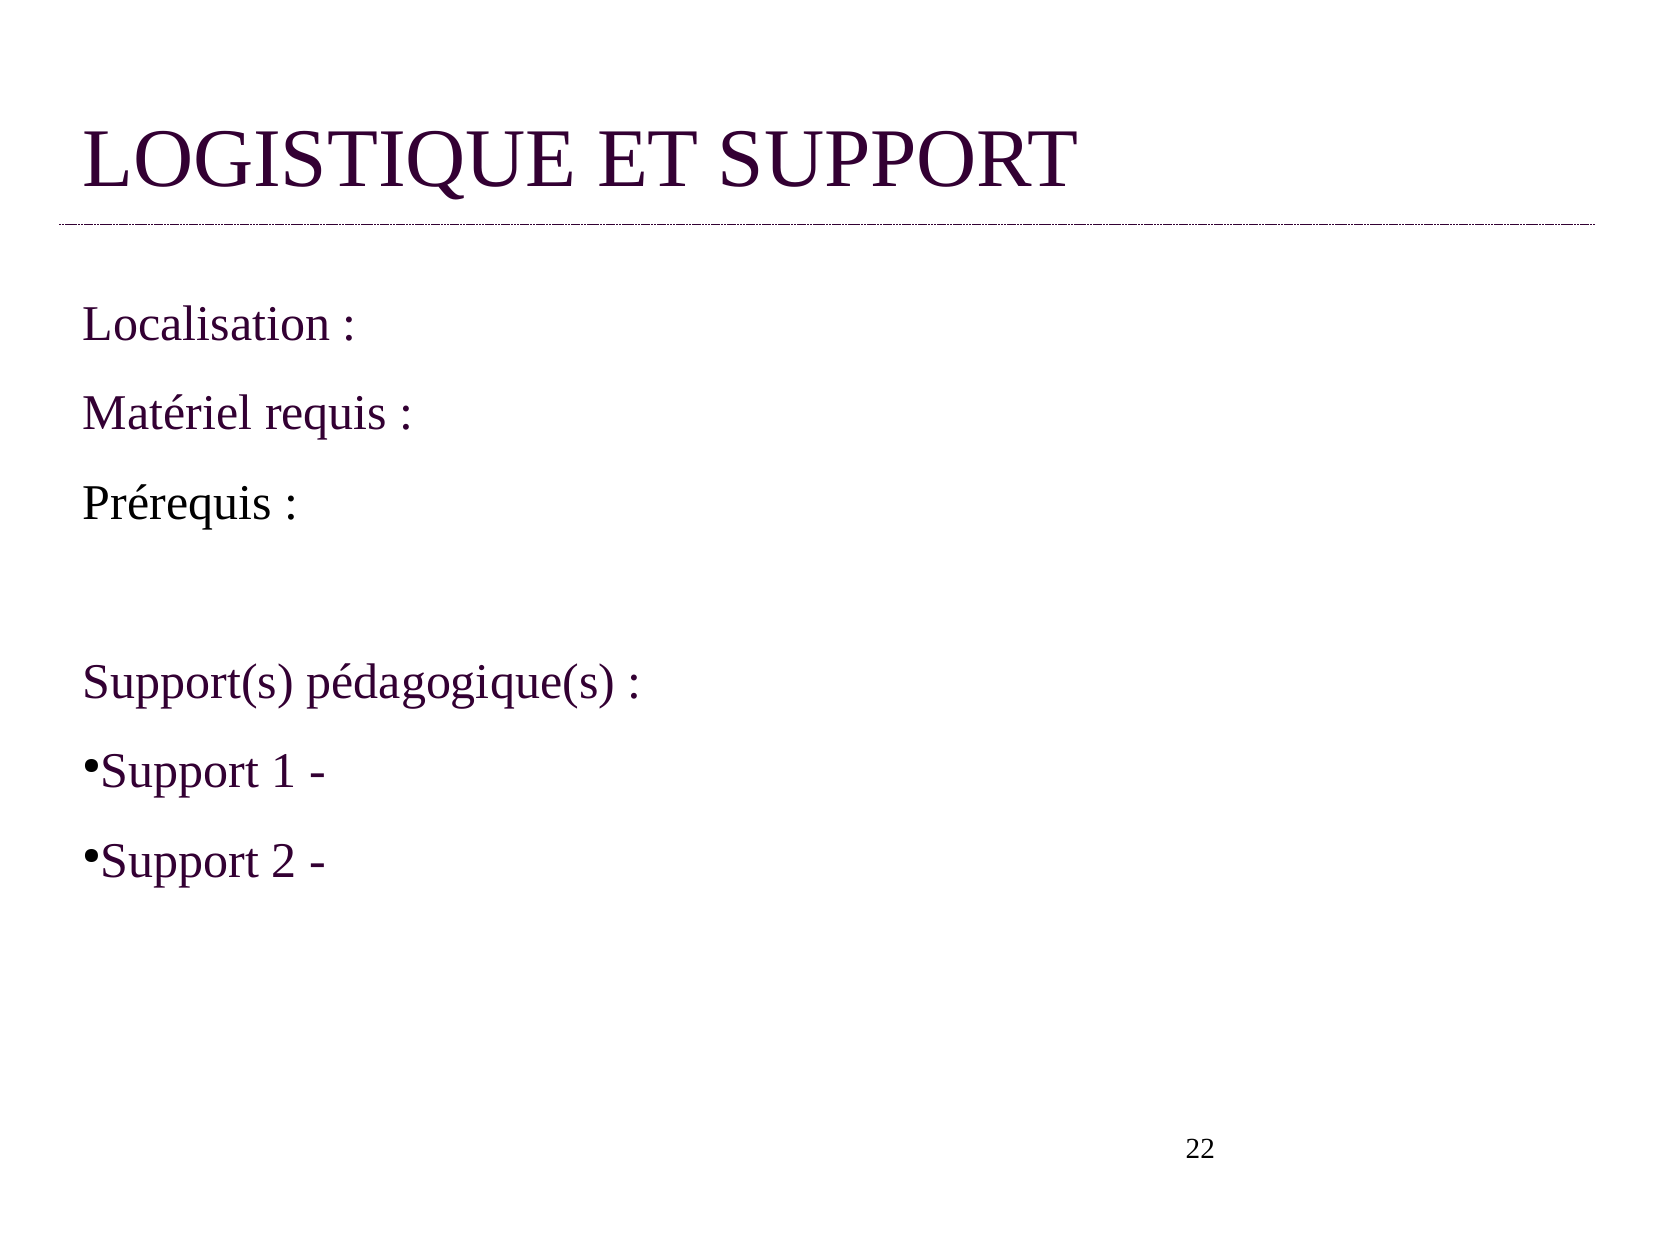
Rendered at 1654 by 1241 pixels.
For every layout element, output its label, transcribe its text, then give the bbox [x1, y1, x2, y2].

text_box [1185, 1129, 1571, 1216]
title LOGISTIQUE ET SUPPORT [82, 49, 1571, 257]
list Localisation : Matériel requis : Prérequis : Support(s) pédagogique(s) : Support 1 - Support 2 - [82, 290, 1571, 1109]
